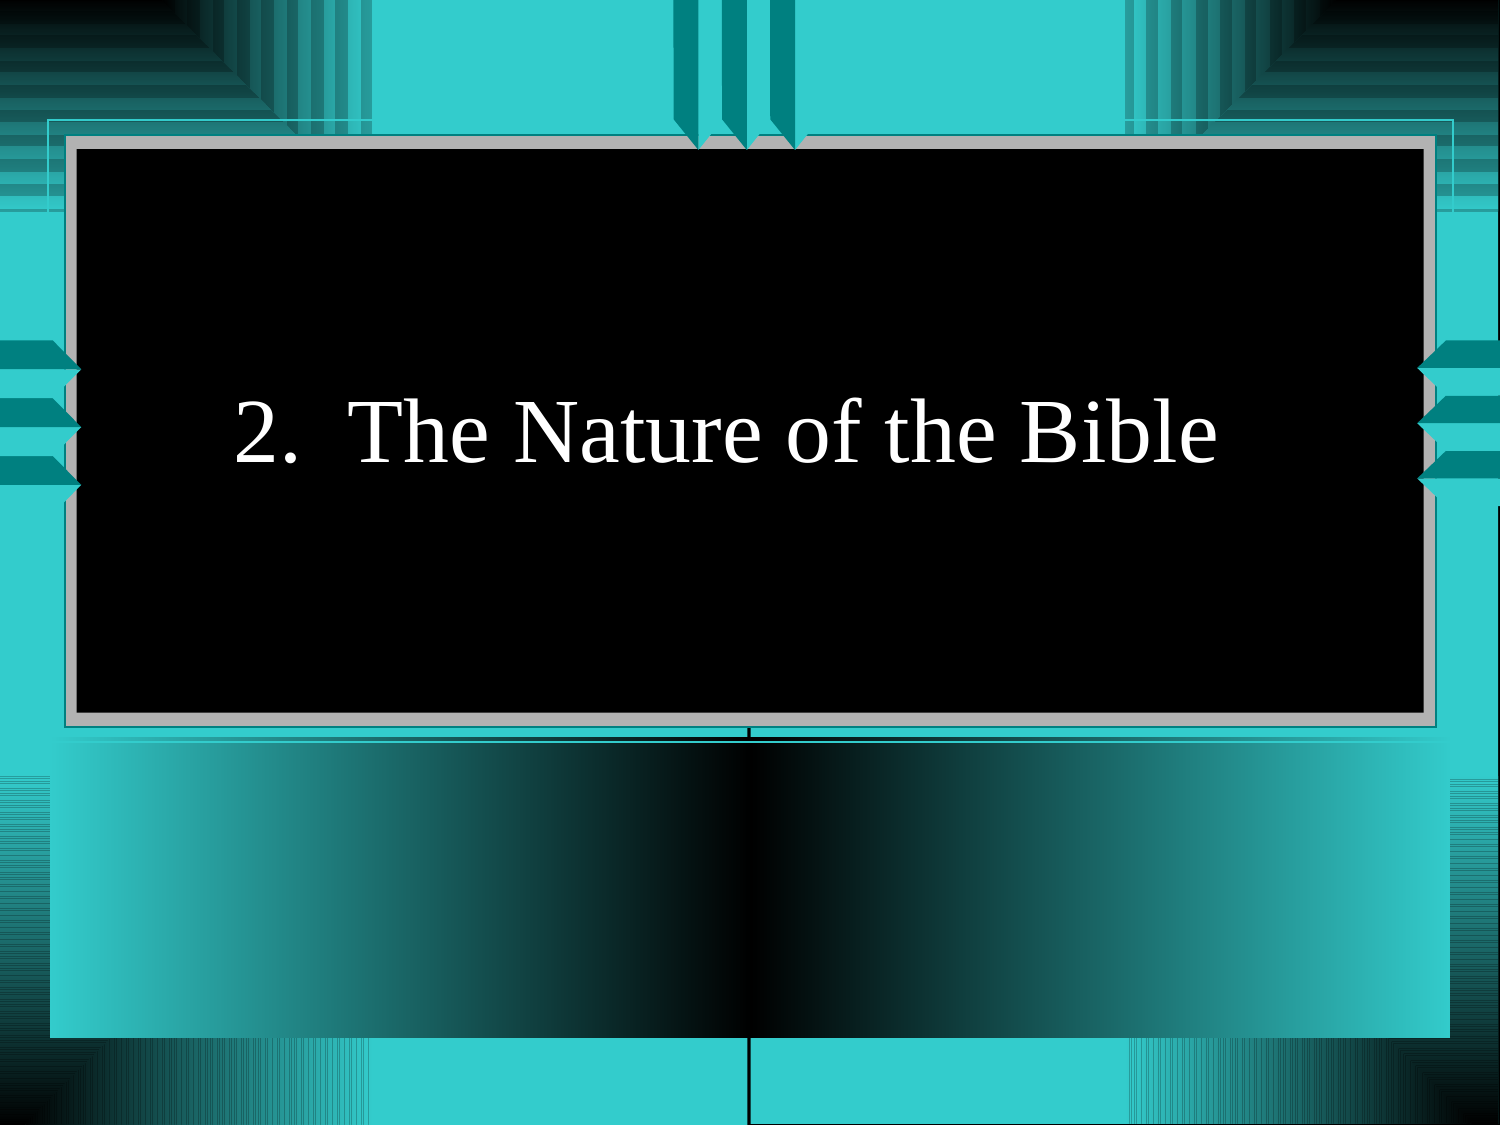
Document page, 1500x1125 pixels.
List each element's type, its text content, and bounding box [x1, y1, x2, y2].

title 2. The Nature of the Bible [112, 337, 1388, 526]
